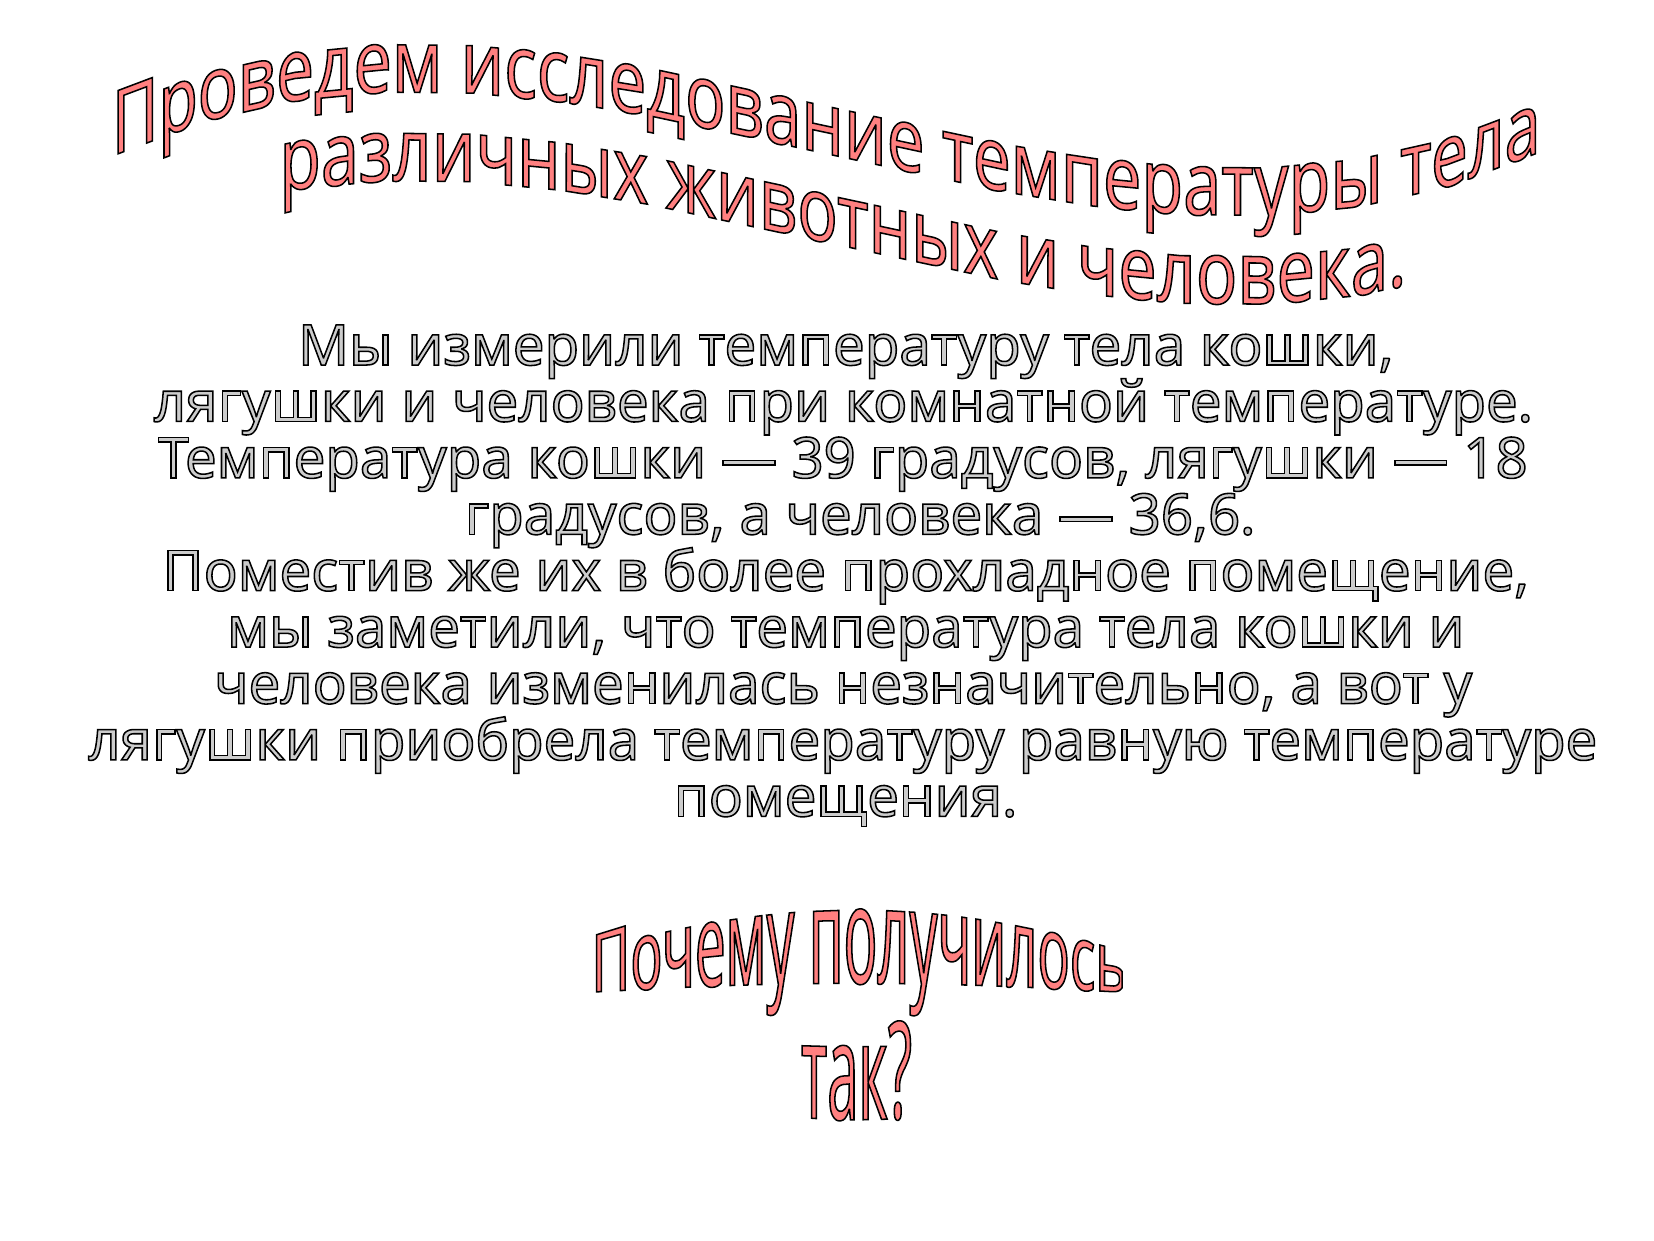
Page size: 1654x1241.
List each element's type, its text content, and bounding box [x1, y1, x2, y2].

text_box Проведем исследование температуры тела различных животных и человека. [1147, 163, 1180, 234]
text_box Проведем исследование температуры тела различных животных и человека. [437, 133, 470, 182]
text_box Проведем исследование температуры тела различных животных и человека. [201, 69, 235, 120]
text_box Проведем исследование температуры тела различных животных и человека. [1507, 109, 1536, 162]
text_box Проведем исследование температуры тела различных животных и человека. [480, 135, 512, 186]
text_box Проведем исследование температуры тела различных животных и человека. [566, 143, 596, 194]
text_box Почему получилось так? [813, 910, 839, 984]
text_box Проведем исследование температуры тела различных животных и человека. [1353, 244, 1383, 296]
text_box Проведем исследование температуры тела различных животных и человека. [1294, 162, 1327, 235]
text_box Проведем исследование температуры тела различных животных и человека. [1468, 119, 1500, 180]
text_box Почему получилось так? [941, 914, 967, 986]
text_box Проведем исследование температуры тела различных животных и человека. [964, 224, 998, 280]
text_box Проведем исследование температуры тела различных животных и человека. [764, 181, 795, 234]
text_box Почему получилось так? [633, 935, 660, 991]
text_box Почему получилось так? [1072, 940, 1094, 992]
text_box Почему получилось так? [888, 1020, 911, 1092]
text_box Проведем исследование температуры тела различных животных и человека. [163, 81, 195, 158]
text_box Проведем исследование температуры тела различных животных и человека. [943, 131, 973, 183]
text_box Проведем исследование температуры тела различных животных и человека. [1222, 166, 1289, 237]
text_box Проведем исследование температуры тела различных животных и человека. [801, 191, 835, 242]
text_box Проведем исследование температуры тела различных животных и человека. [874, 205, 906, 260]
text_box Проведем исследование температуры тела различных животных и человека. [118, 77, 153, 154]
text_box Проведем исследование температуры тела различных животных и человека. [647, 70, 684, 140]
text_box Проведем исследование температуры тела различных животных и человека. [1280, 253, 1312, 303]
text_box Проведем исследование температуры тела различных животных и человека. [1021, 235, 1054, 289]
text_box Проведем исследование температуры тела различных животных и человека. [540, 52, 568, 103]
text_box Проведем исследование температуры тела различных животных и человека. [361, 133, 390, 183]
text_box Проведем исследование температуры тела различных животных и человека. [1157, 254, 1191, 304]
text_box Проведем исследование температуры тела различных животных и человека. [1122, 250, 1154, 301]
text_box Проведем исследование температуры тела различных животных и человека. [1186, 166, 1216, 216]
text_box Почему получилось так? [863, 1046, 888, 1120]
text_box Проведем исследование температуры тела различных животных и человека. [807, 102, 839, 157]
text_box Почему получилось так? [697, 921, 723, 988]
text_box Проведем исследование температуры тела различных животных и человека. [324, 136, 354, 187]
text_box Проведем исследование температуры тела различных животных и человека. [1243, 256, 1274, 305]
text_box Почему получилось так? [1099, 945, 1123, 992]
text_box Проведем исследование температуры тела различных животных и человека. [1016, 146, 1056, 201]
text_box Почему получилось так? [1040, 932, 1067, 990]
text_box Почему получилось так? [730, 915, 762, 986]
text_box Проведем исследование температуры тела различных животных и человека. [569, 57, 603, 109]
text_box Проведем исследование температуры тела различных животных и человека. [315, 48, 353, 116]
text_box Проведем исследование температуры тела различных животных и человека. [849, 111, 882, 166]
text_box Проведем исследование температуры тела различных животных и человека. [1081, 245, 1113, 297]
text_box Проведем исследование температуры тела различных животных и человека. [688, 79, 722, 130]
text_box Проведем исследование температуры тела различных животных и человека. [1336, 161, 1366, 210]
text_box Почему получилось так? [802, 1045, 827, 1119]
text_box Проведем исследование температуры тела различных животных и человека. [1199, 255, 1234, 305]
text_box Проведем исследование температуры тела различных животных и человека. [507, 49, 535, 100]
text_box Почему получилось так? [846, 908, 875, 985]
text_box Проведем исследование температуры тела различных животных и человека. [466, 45, 499, 96]
text_box Проведем исследование температуры тела различных животных и человека. [397, 44, 437, 93]
picture [0, 0, 1654, 1241]
text_box Проведем исследование температуры тела различных животных и человека. [614, 151, 648, 205]
text_box Проведем исследование температуры тела различных животных и человека. [285, 140, 318, 213]
text_box Почему получилось так? [1006, 925, 1033, 988]
text_box Проведем исследование температуры тела различных животных и человека. [279, 52, 311, 102]
text_box Проведем исследование температуры тела различных животных и человека. [612, 63, 643, 114]
text_box Почему получилось так? [665, 927, 691, 988]
text_box Проведем исследование температуры тела различных животных и человека. [665, 160, 716, 219]
text_box Проведем исследование температуры тела различных животных и человека. [1434, 136, 1465, 188]
text_box Проведем исследование температуры тела различных животных и человека. [976, 140, 1008, 192]
text_box Проведем исследование температуры тела различных животных и человека. [357, 44, 389, 94]
text_box Проведем исследование температуры тела различных животных и человека. [721, 172, 754, 227]
text_box Почему получилось так? [975, 919, 1002, 987]
text_box Почему получилось так? [829, 1045, 854, 1121]
text_box Проведем исследование температуры тела различных животных и человека. [1066, 154, 1098, 207]
text_box Проведем исследование температуры тела различных животных и человека. [767, 95, 797, 148]
text_box Проведем исследование температуры тела различных животных и человека. [1320, 249, 1351, 300]
text_box Проведем исследование температуры тела различных животных и человека. [731, 85, 762, 138]
text_box Почему получилось так? [596, 925, 626, 992]
text_box Проведем исследование температуры тела различных животных и человека. [243, 60, 274, 113]
text_box Проведем исследование температуры тела различных животных и человека. [1106, 160, 1138, 211]
text_box Почему получилось так? [766, 912, 795, 1016]
text_box Проведем исследование температуры тела различных животных и человека. [522, 139, 555, 190]
text_box Почему получилось так? [877, 910, 905, 985]
text_box Почему получилось так? [909, 911, 938, 1016]
text_box Проведем исследование температуры тела различных животных и человека. [916, 214, 946, 266]
text_box Проведем исследование температуры тела различных животных и человека. [838, 197, 868, 249]
text_box Проведем исследование температуры тела различных животных и человека. [392, 133, 426, 182]
text_box Проведем исследование температуры тела различных животных и человека. [890, 122, 922, 173]
text_box Проведем исследование температуры тела различных животных и человека. [1401, 143, 1431, 195]
